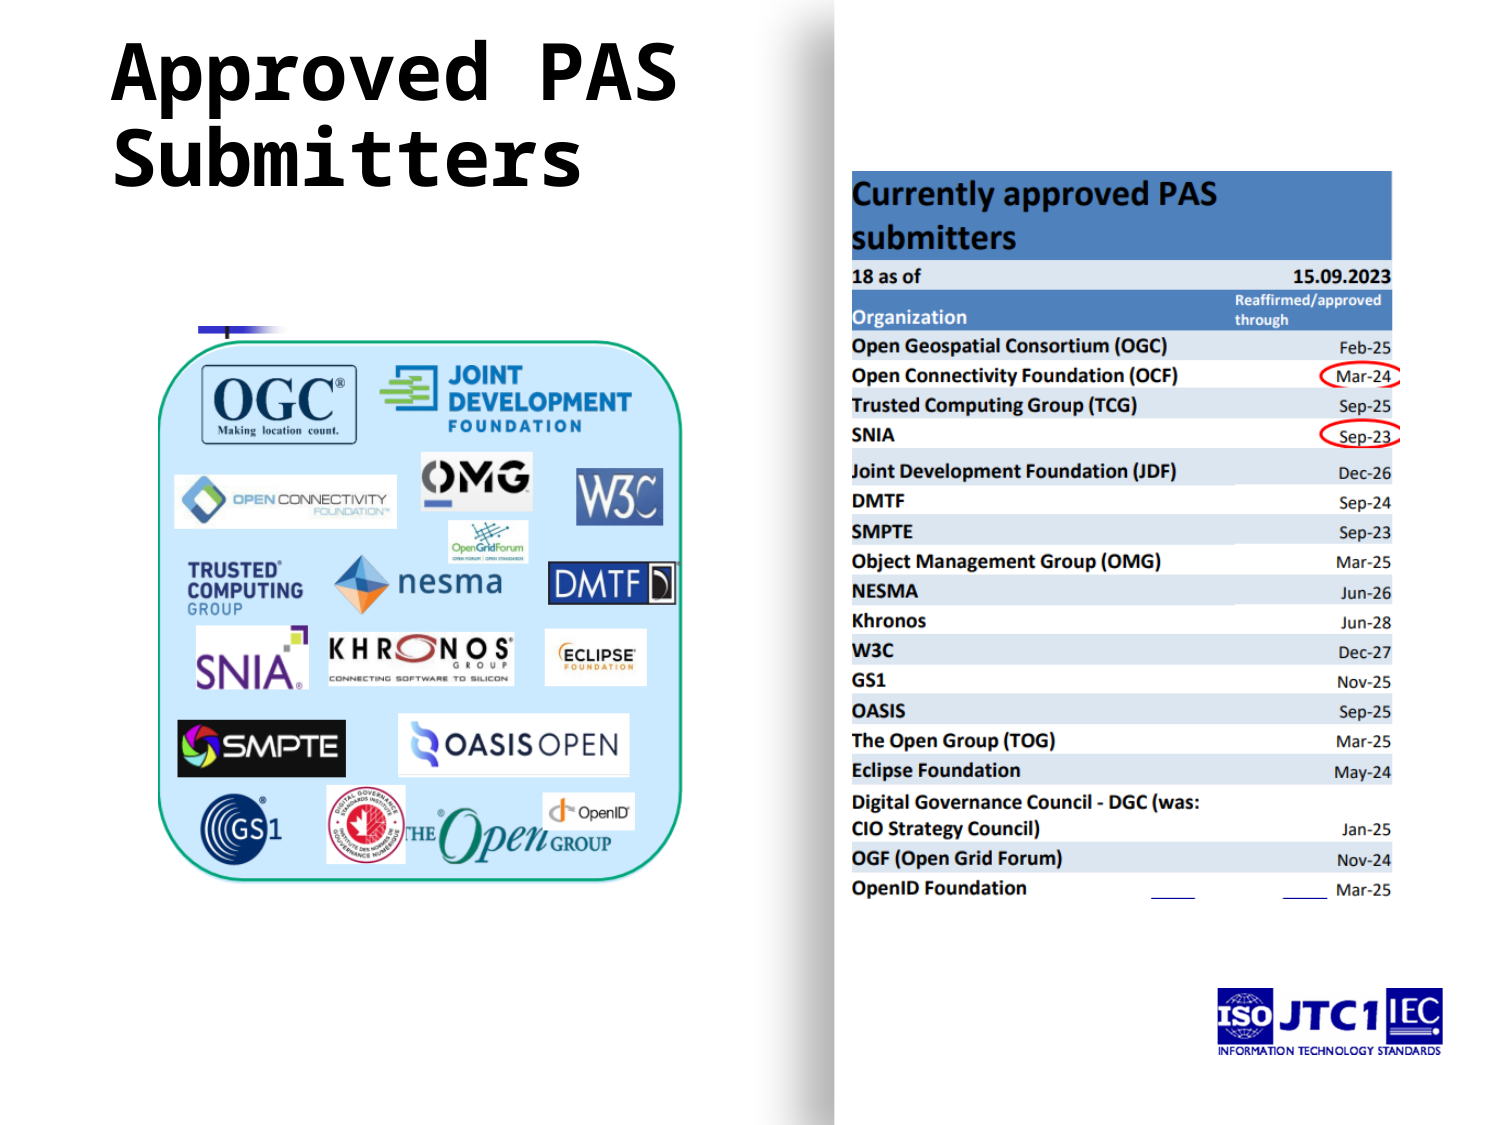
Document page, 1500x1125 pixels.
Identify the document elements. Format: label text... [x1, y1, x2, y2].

picture [158, 326, 685, 888]
picture [852, 171, 1400, 900]
text_box [1217, 988, 1443, 1056]
title Approved PAS Submitters [93, 24, 751, 267]
